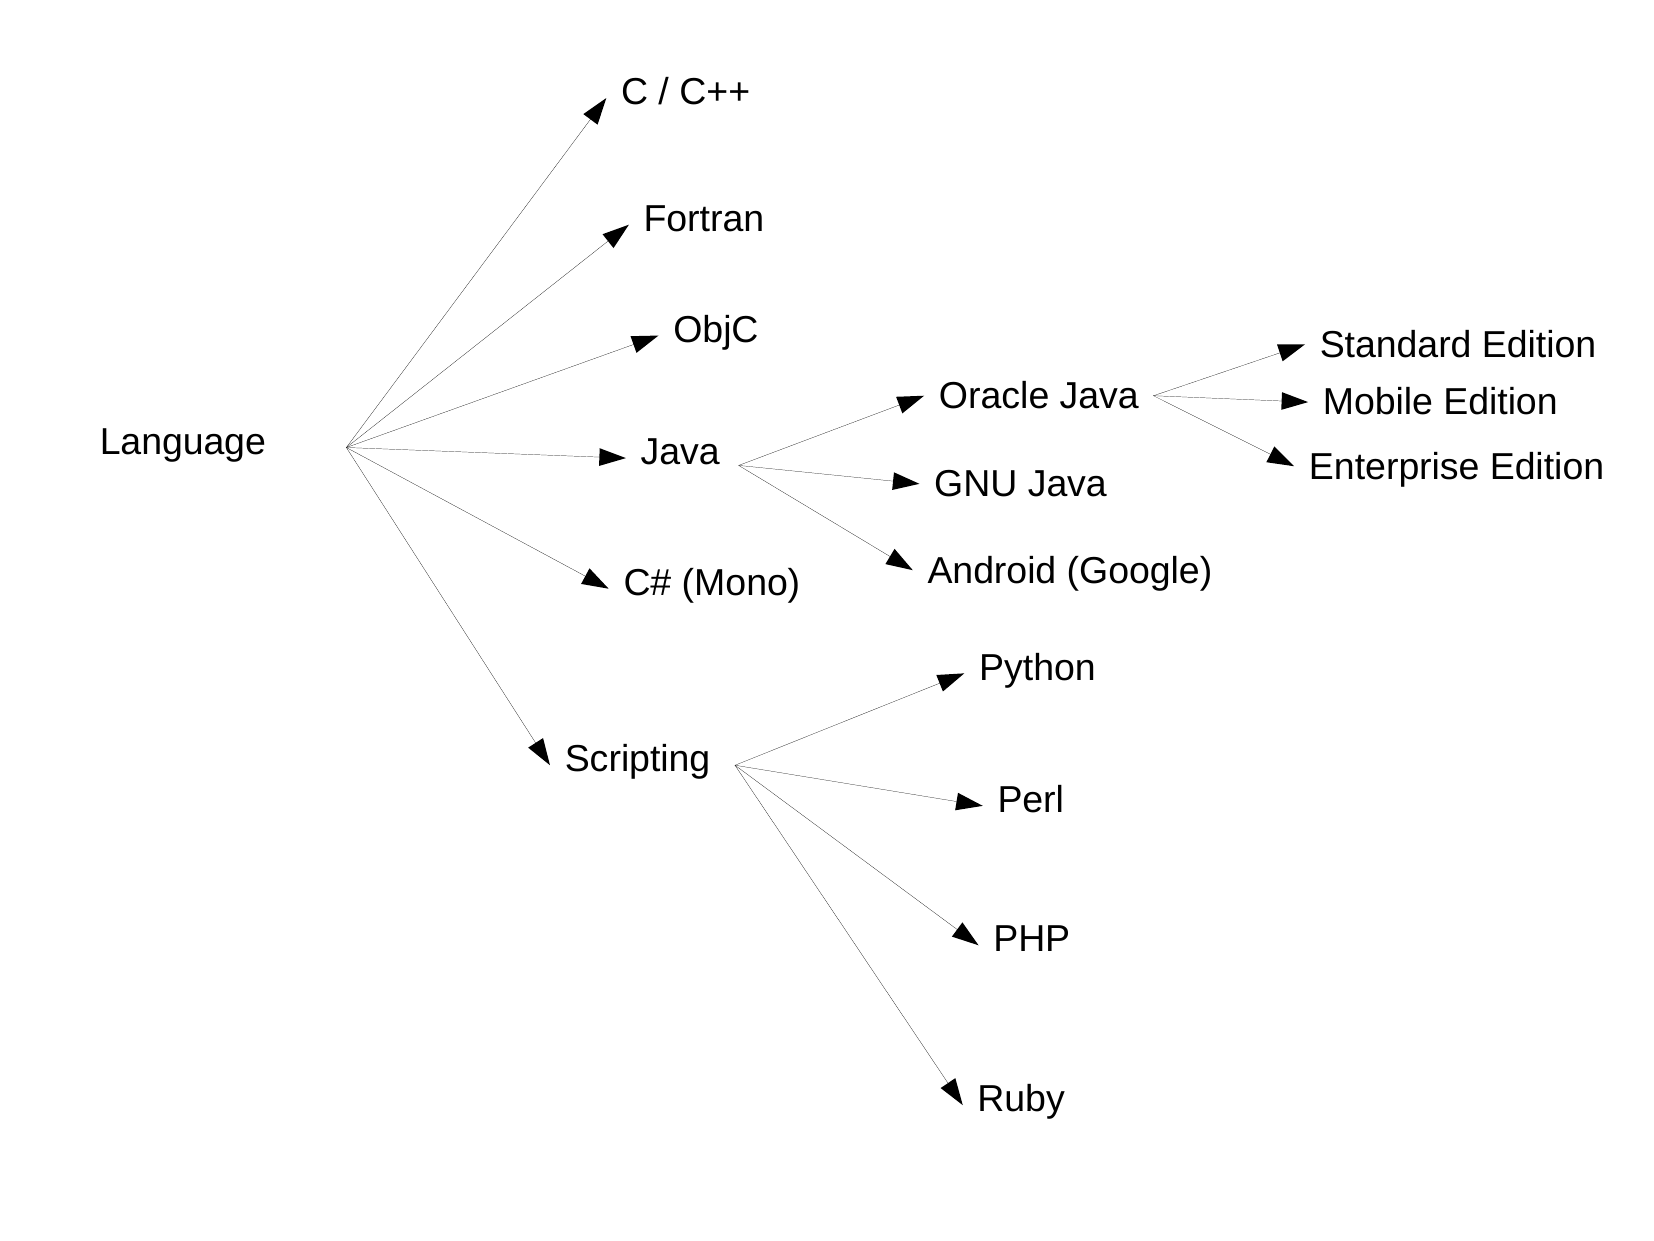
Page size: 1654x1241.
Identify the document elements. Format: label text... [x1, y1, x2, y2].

text_box Scripting [549, 730, 736, 801]
text_box PHP [978, 910, 1121, 981]
text_box Mobile Edition [1308, 373, 1573, 431]
text_box Java [625, 423, 772, 493]
text_box Ruby [962, 1070, 1119, 1141]
text_box Oracle Java [924, 367, 1154, 425]
text_box GNU Java [919, 455, 1122, 513]
text_box ObjC [658, 300, 813, 371]
text_box Python [964, 638, 1159, 709]
text_box Language [85, 412, 347, 483]
text_box Java [744, 467, 772, 484]
text_box Fortran [628, 189, 830, 260]
text_box Perl [982, 771, 1112, 841]
text_box Android (Google) [912, 541, 1228, 599]
text_box Enterprise Edition [1294, 437, 1620, 495]
text_box Java [743, 454, 772, 468]
text_box C# (Mono) [608, 553, 884, 624]
text_box Standard Edition [1305, 315, 1612, 373]
text_box C / C++ [606, 63, 819, 133]
